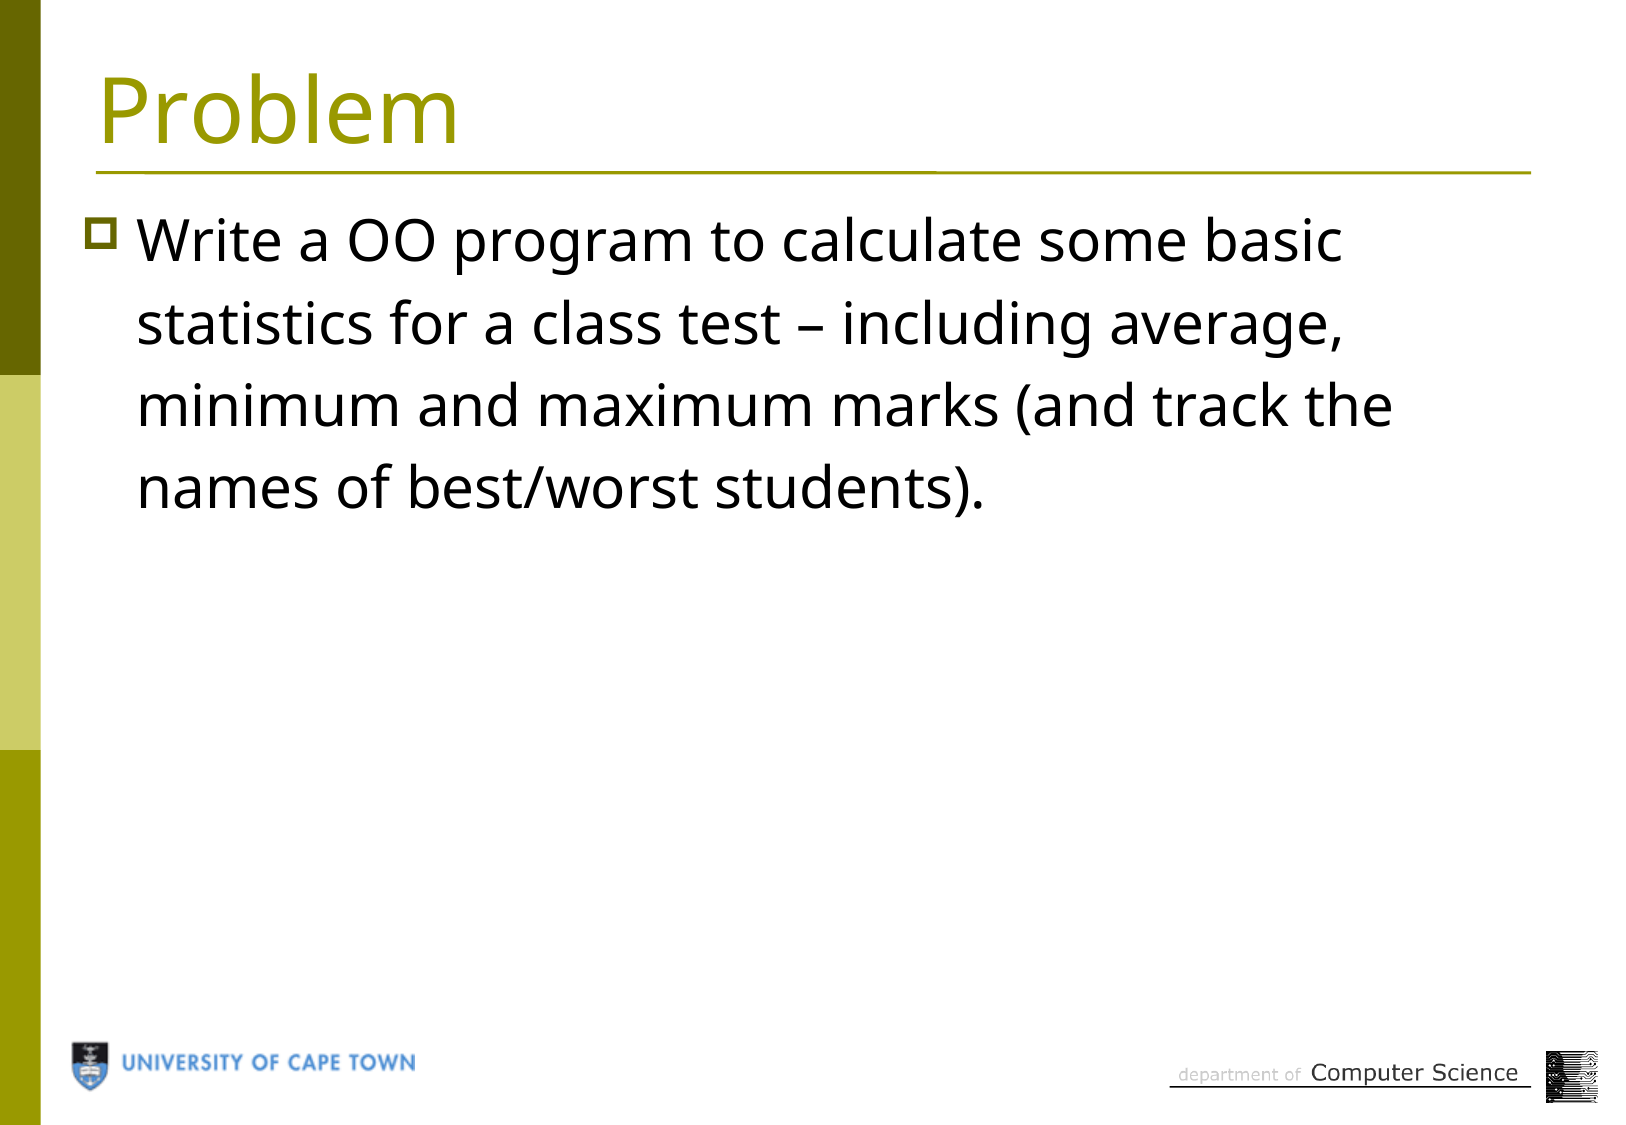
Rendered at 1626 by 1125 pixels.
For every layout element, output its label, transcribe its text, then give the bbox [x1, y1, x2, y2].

picture [1546, 1051, 1598, 1103]
title Problem [81, 14, 1543, 172]
picture [61, 1024, 415, 1103]
picture [1169, 1043, 1532, 1091]
list Write a OO program to calculate some basic statistics for a class test – including average, minimum and maximum marks (and track the names of best/worst students). [81, 196, 1543, 1005]
